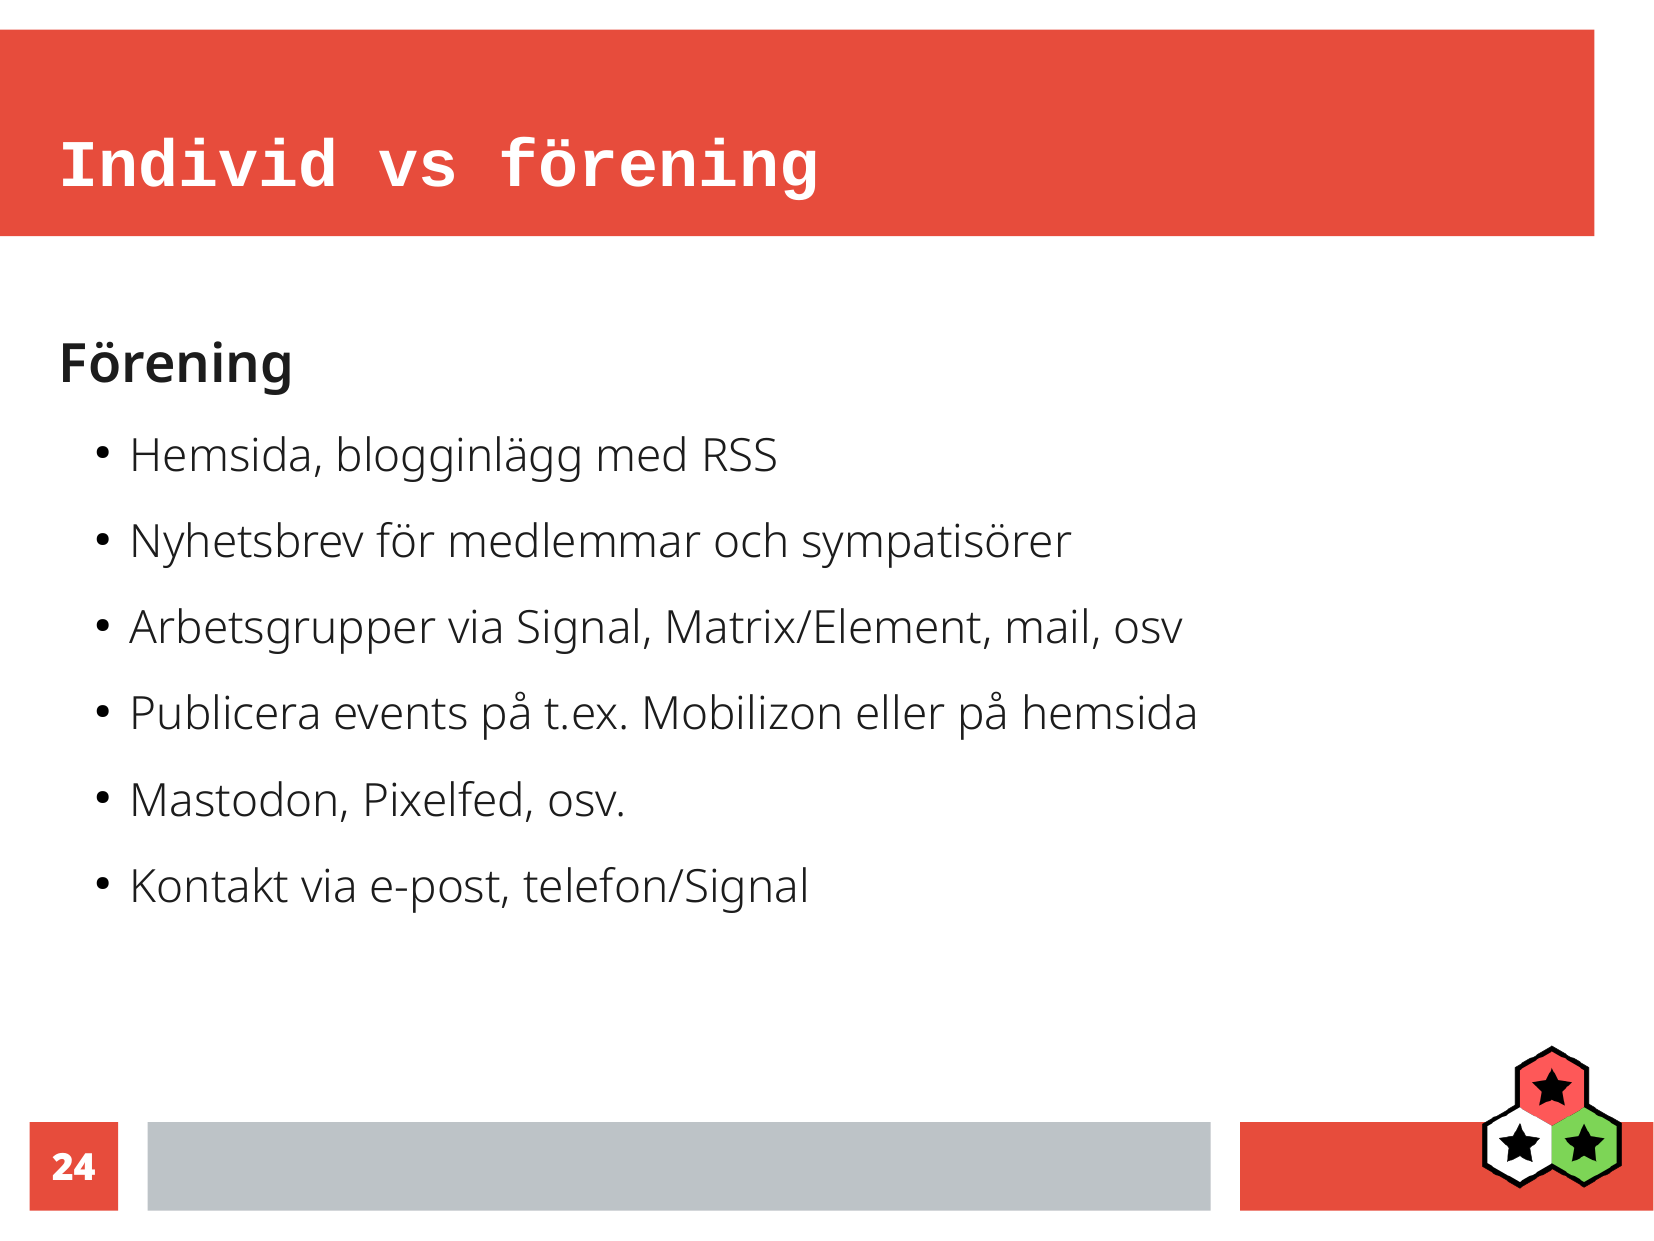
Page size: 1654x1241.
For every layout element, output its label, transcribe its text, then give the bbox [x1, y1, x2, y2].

list Förening Hemsida, blogginlägg med RSS Nyhetsbrev för medlemmar och sympatisörer Arbetsgrupper via Signal, Matrix/Element, mail, osv Publicera events på t.ex. Mobilizon eller på hemsida Mastodon, Pixelfed, osv. Kontakt via e-post, telefon/Signal [59, 324, 1565, 1093]
title Individ vs förening [59, 59, 1595, 207]
picture [1463, 1028, 1640, 1205]
